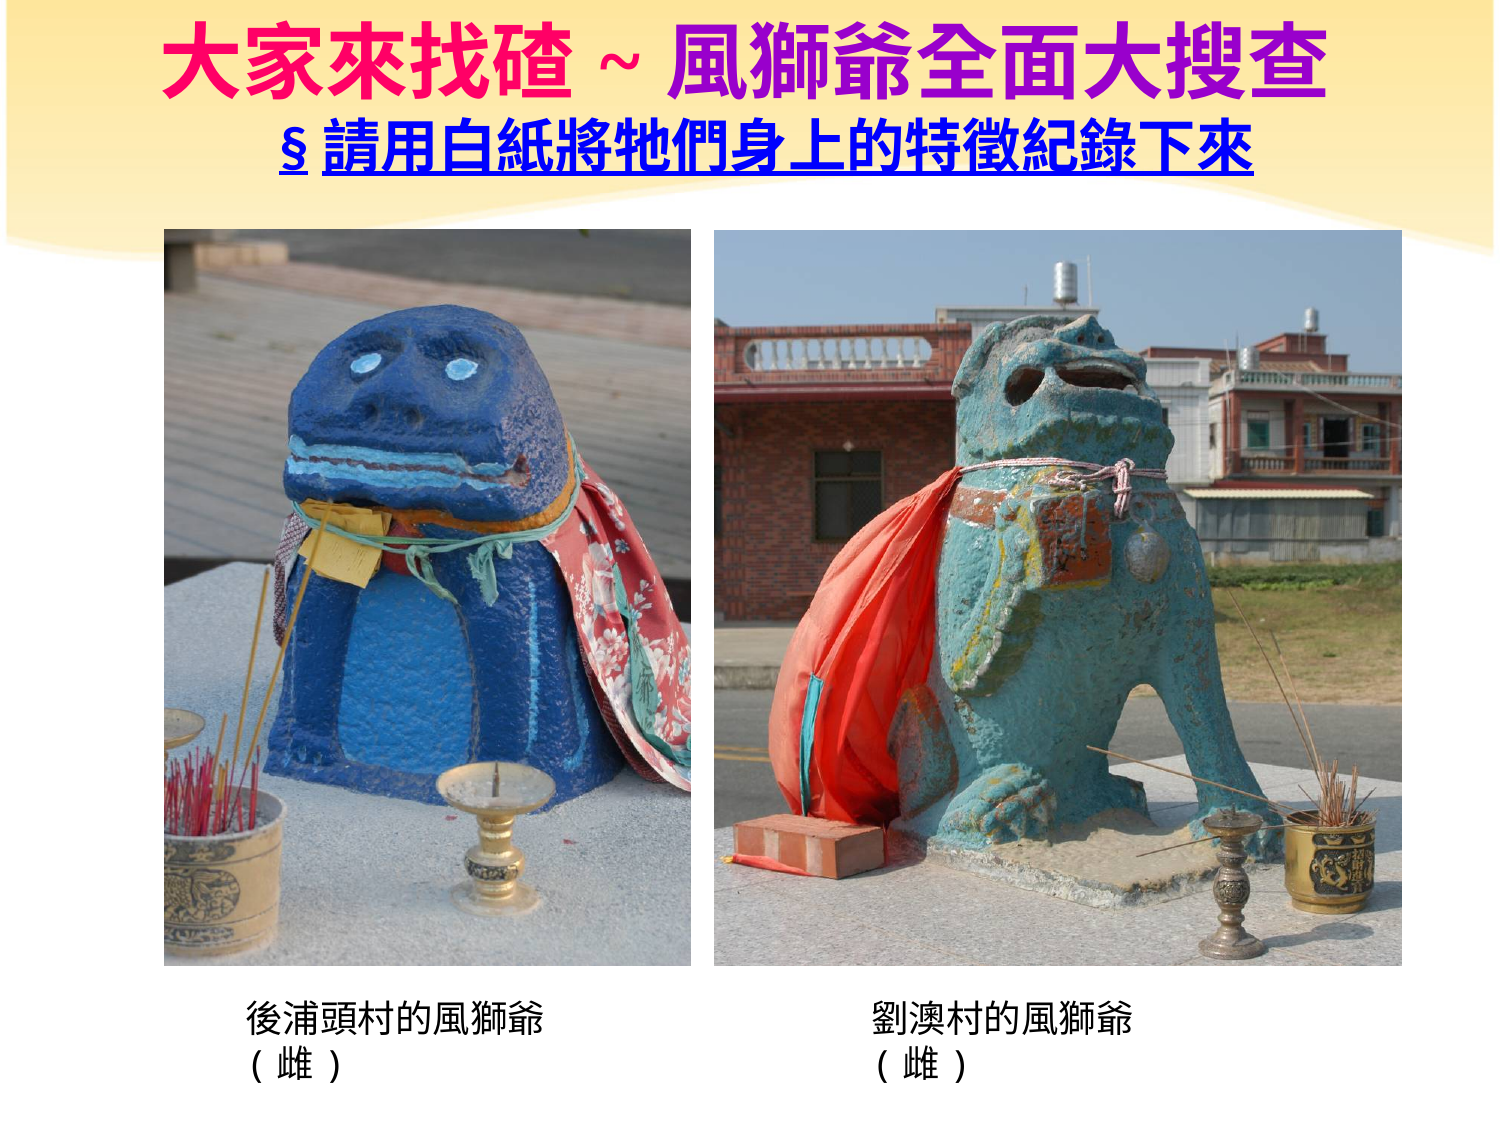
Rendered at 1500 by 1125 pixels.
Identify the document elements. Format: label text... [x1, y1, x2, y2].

text_box 劉澳村的風獅爺(雌) [856, 987, 1259, 1048]
text_box 後浦頭村的風獅爺(雌) [230, 987, 656, 1048]
picture [0, 0, 1500, 1068]
picture [292, 1060, 297, 1068]
picture [918, 1060, 923, 1068]
title 大家來找碴~風獅爺全面大搜查 §請用白紙將牠們身上的特徵紀錄下來 [70, 0, 1421, 188]
picture [292, 1048, 299, 1059]
picture [918, 1048, 925, 1059]
